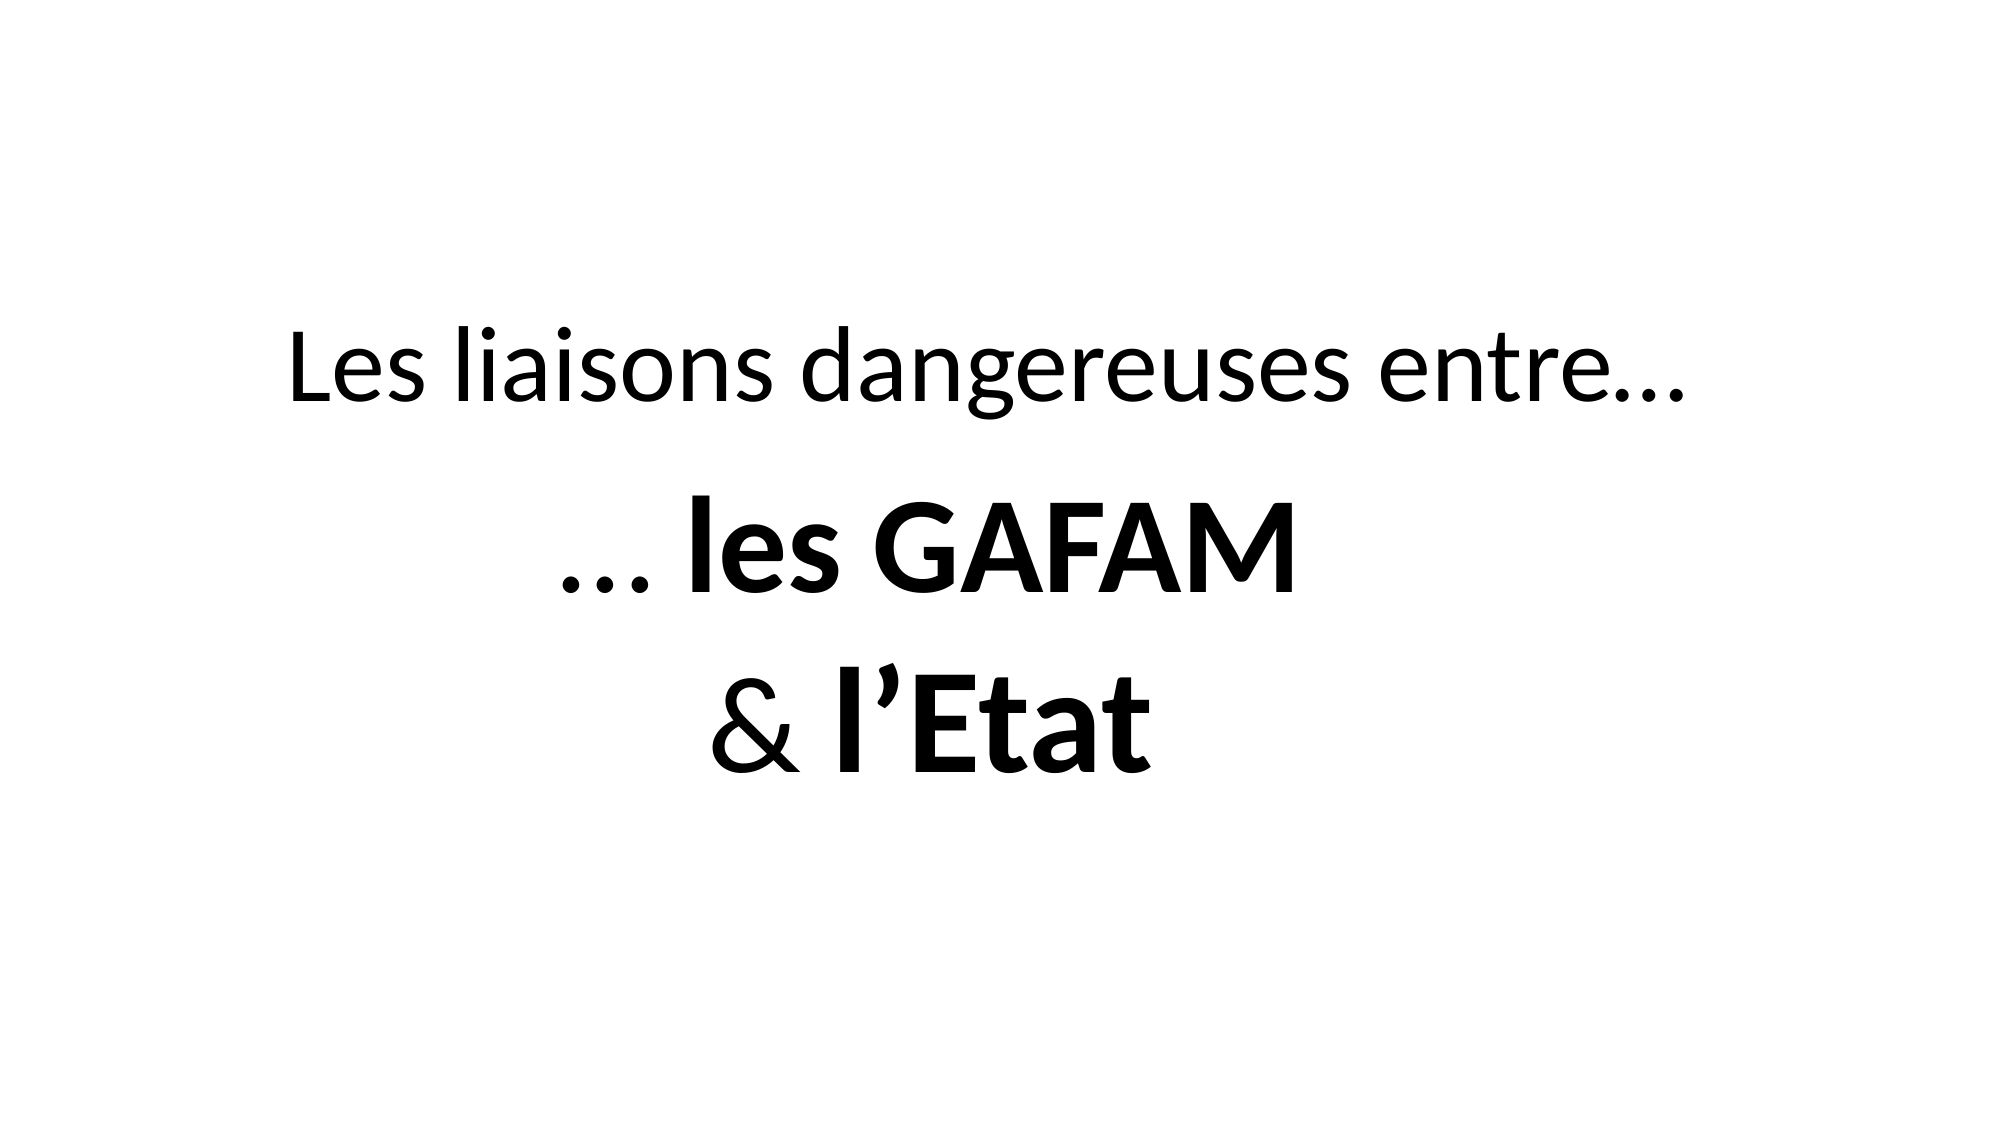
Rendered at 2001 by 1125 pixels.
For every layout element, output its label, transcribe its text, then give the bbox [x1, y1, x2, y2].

title Les liaisons dangereuses entre… [249, 184, 1750, 576]
subtitle … les GAFAM & l’Etat [180, 466, 1681, 739]
